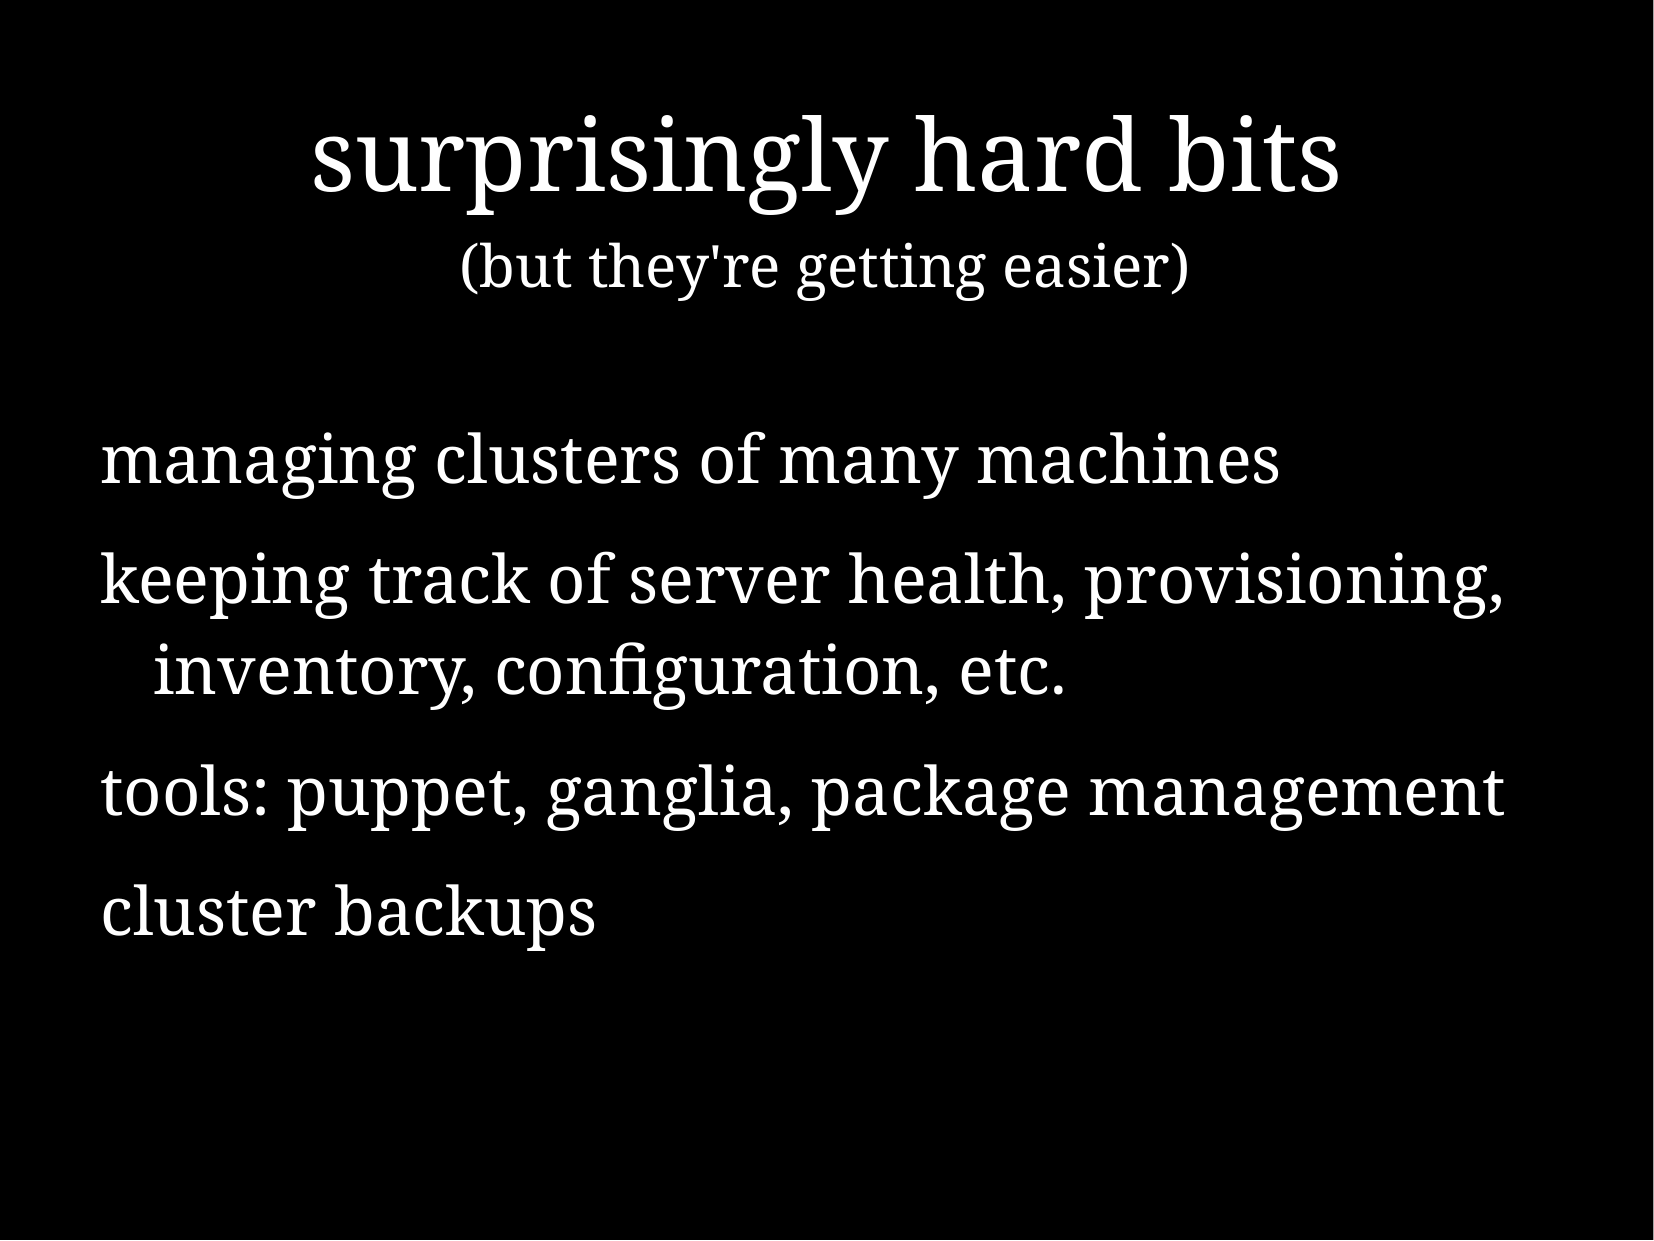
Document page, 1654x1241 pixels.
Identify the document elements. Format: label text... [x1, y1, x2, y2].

list managing clusters of many machines keeping track of server health, provisioning, inventory, configuration, etc. tools: puppet, ganglia, package management cluster backups [82, 412, 1571, 1094]
text_box (but they're getting easier) [262, 217, 1388, 303]
title surprisingly hard bits [82, 56, 1571, 250]
